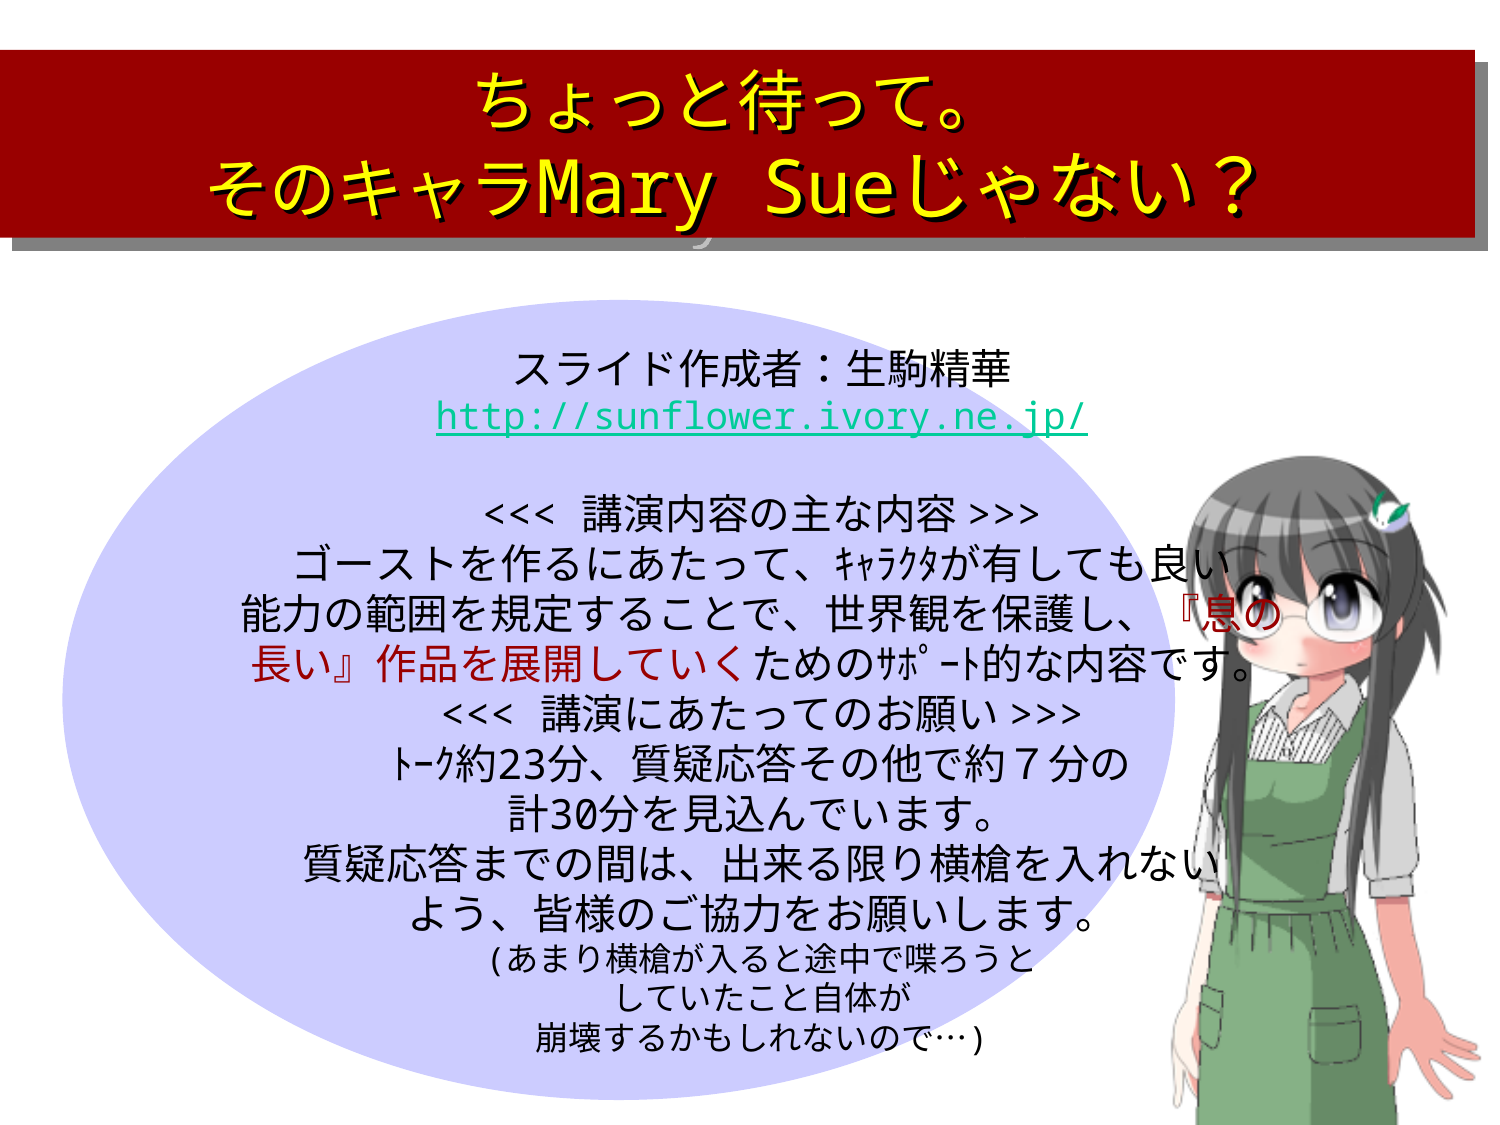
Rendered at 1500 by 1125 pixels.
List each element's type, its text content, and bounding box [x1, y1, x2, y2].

picture [1169, 566, 1182, 572]
picture [1151, 449, 1485, 1125]
picture [1159, 558, 1180, 563]
text_box スライド作成者：生駒精華 http://sunflower.ivory.ne.jp/ <<< 講演内容の主な内容 >>> ゴーストを作るにあたって、ｷｬﾗｸﾀが有しても良い 能力の範囲を規定することで、世界観を保護し、『息の 長い』作品を展開していくためのｻﾎﾟｰﾄ的な内容です。 <<< 講演にあたってのお願い >>> ﾄｰｸ約23分、質疑応答その他で約７分の 計30分を見込んでいます。 質疑応答までの間は、出来る限り横槍を入れない よう、皆様のご協力をお願いします。 (あまり横槍が入ると途中で喋ろうと していたこと自体が 崩壊するかもしれないので…) [62, 299, 1176, 1101]
title ちょっと待って。 そのキャラMary Sueじゃない？ [0, 49, 1475, 238]
picture [1154, 872, 1163, 878]
picture [1159, 551, 1180, 556]
